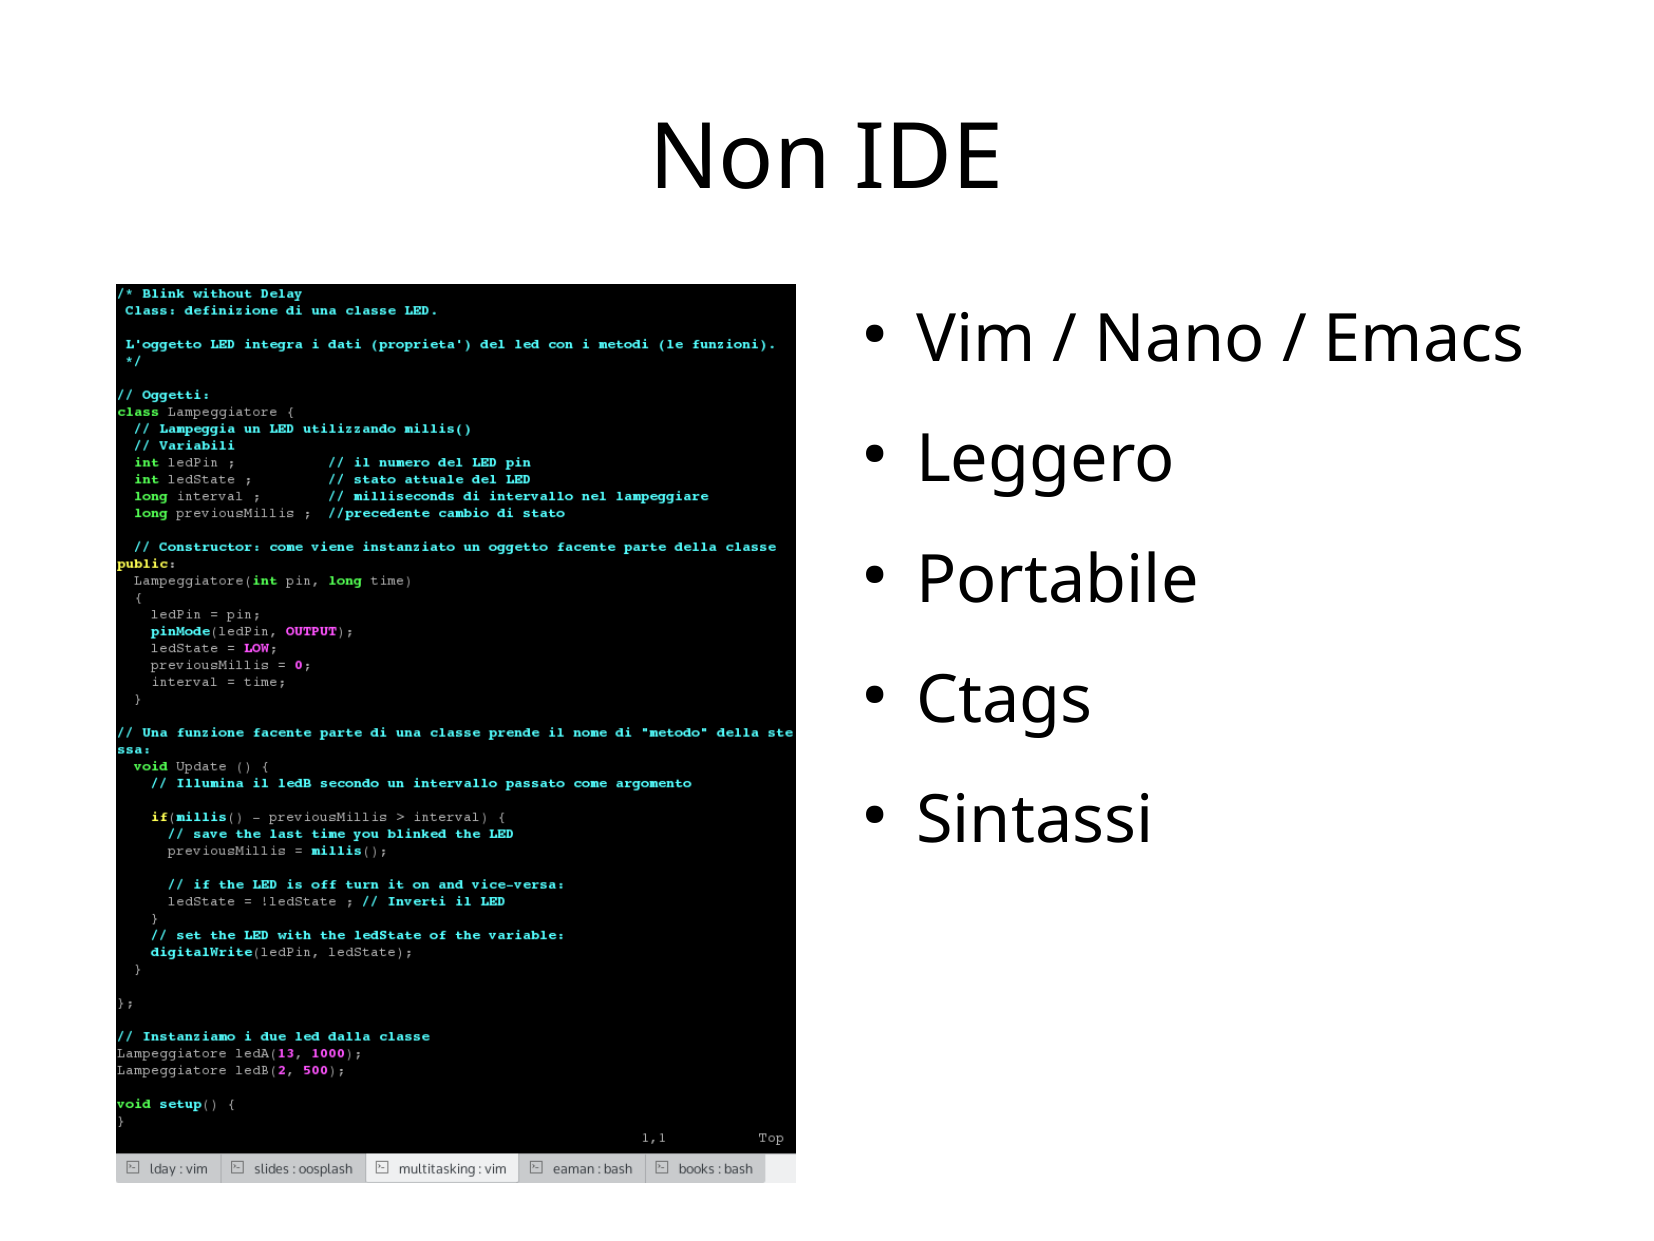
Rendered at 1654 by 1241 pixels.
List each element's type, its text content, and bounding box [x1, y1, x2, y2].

title Non IDE [82, 49, 1571, 257]
list Vim / Nano / Emacs Leggero Portabile Ctags Sintassi [845, 290, 1572, 1010]
picture [116, 284, 796, 1183]
